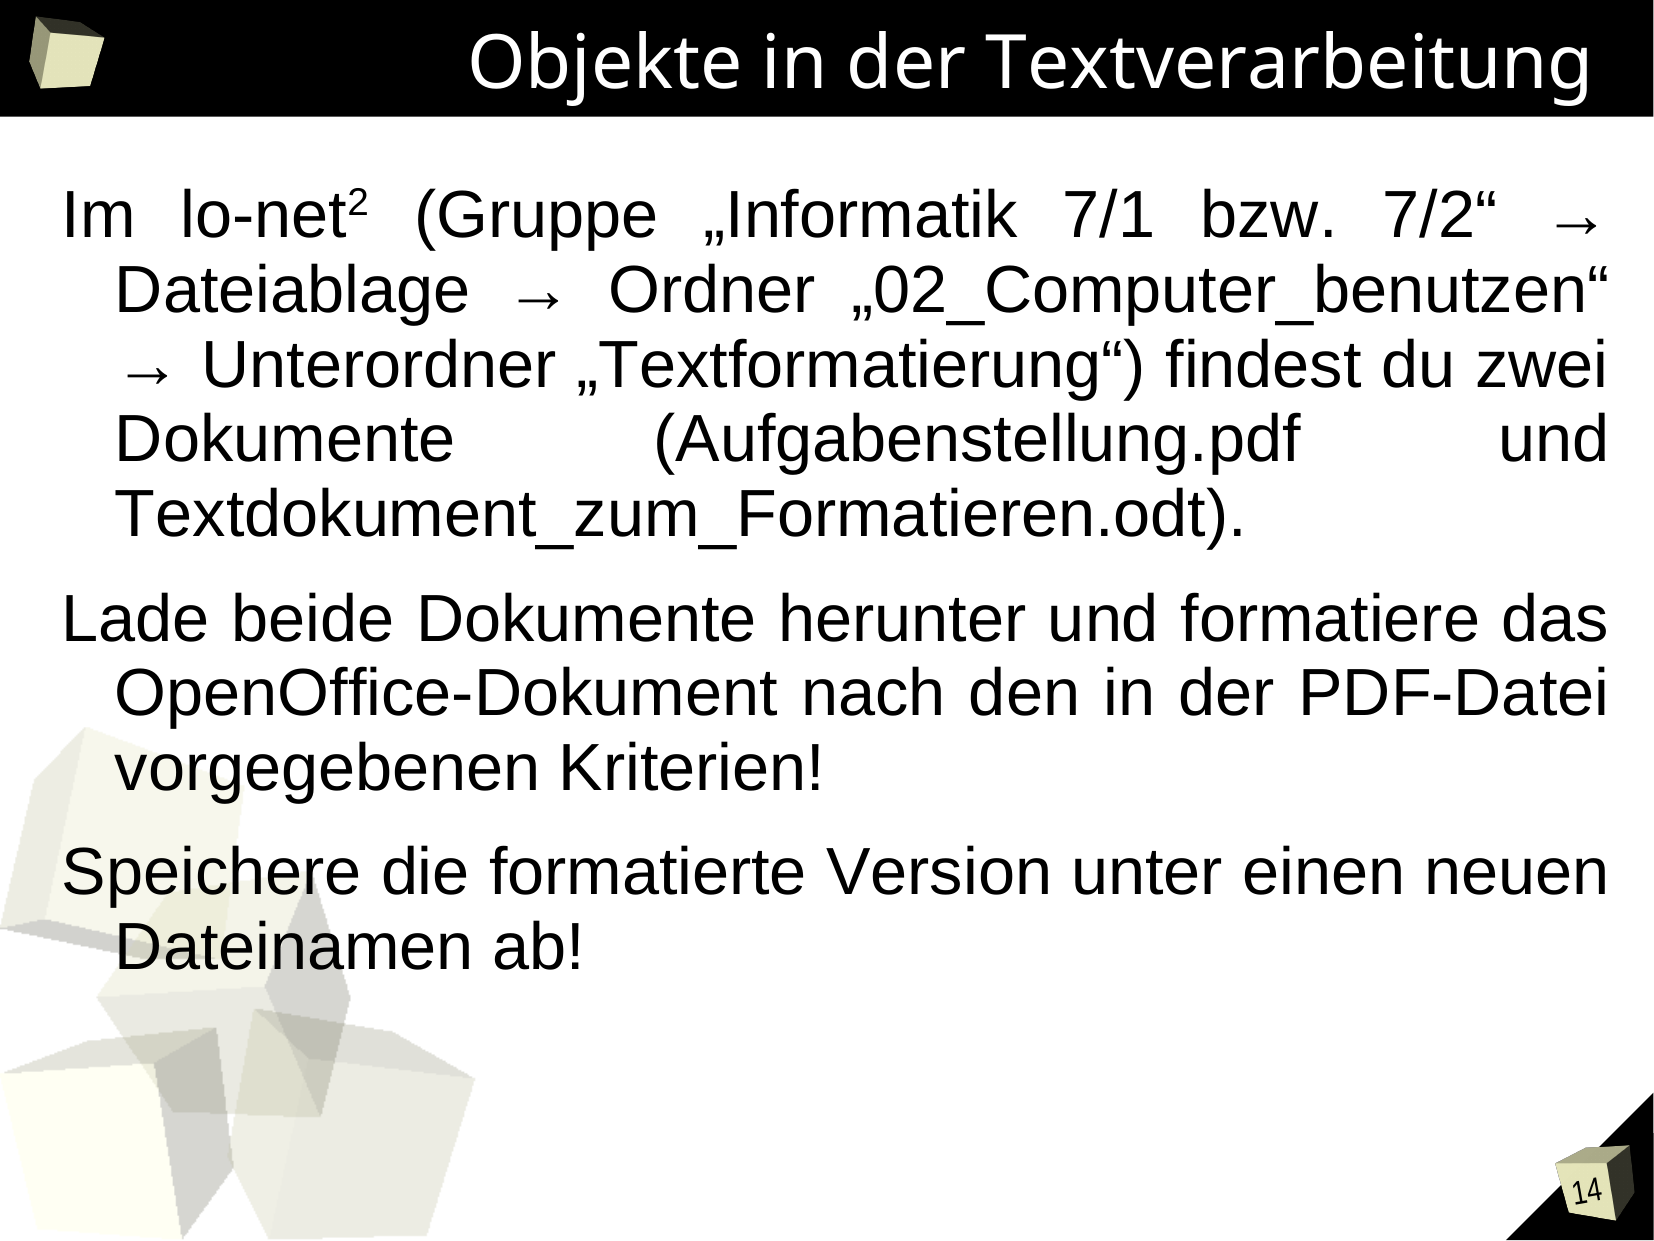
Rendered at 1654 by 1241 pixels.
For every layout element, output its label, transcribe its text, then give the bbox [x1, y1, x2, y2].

list Im lo-net2 (Gruppe „Informatik 7/1 bzw. 7/2“ → Dateiablage → Ordner „02_Computer_benutzen“ → Unterordner „Textformatierung“) findest du zwei Dokumente (Aufgabenstellung.pdf und Textdokument_zum_Formatieren.odt). Lade beide Dokumente herunter und formatiere das OpenOffice-Dokument nach den in der PDF-Datei vorgegebenen Kriterien! Speichere die formatierte Version unter einen neuen Dateinamen ab! [44, 177, 1611, 1214]
title Objekte in der Textverarbeitung [118, 0, 1595, 119]
picture [0, 726, 477, 1241]
